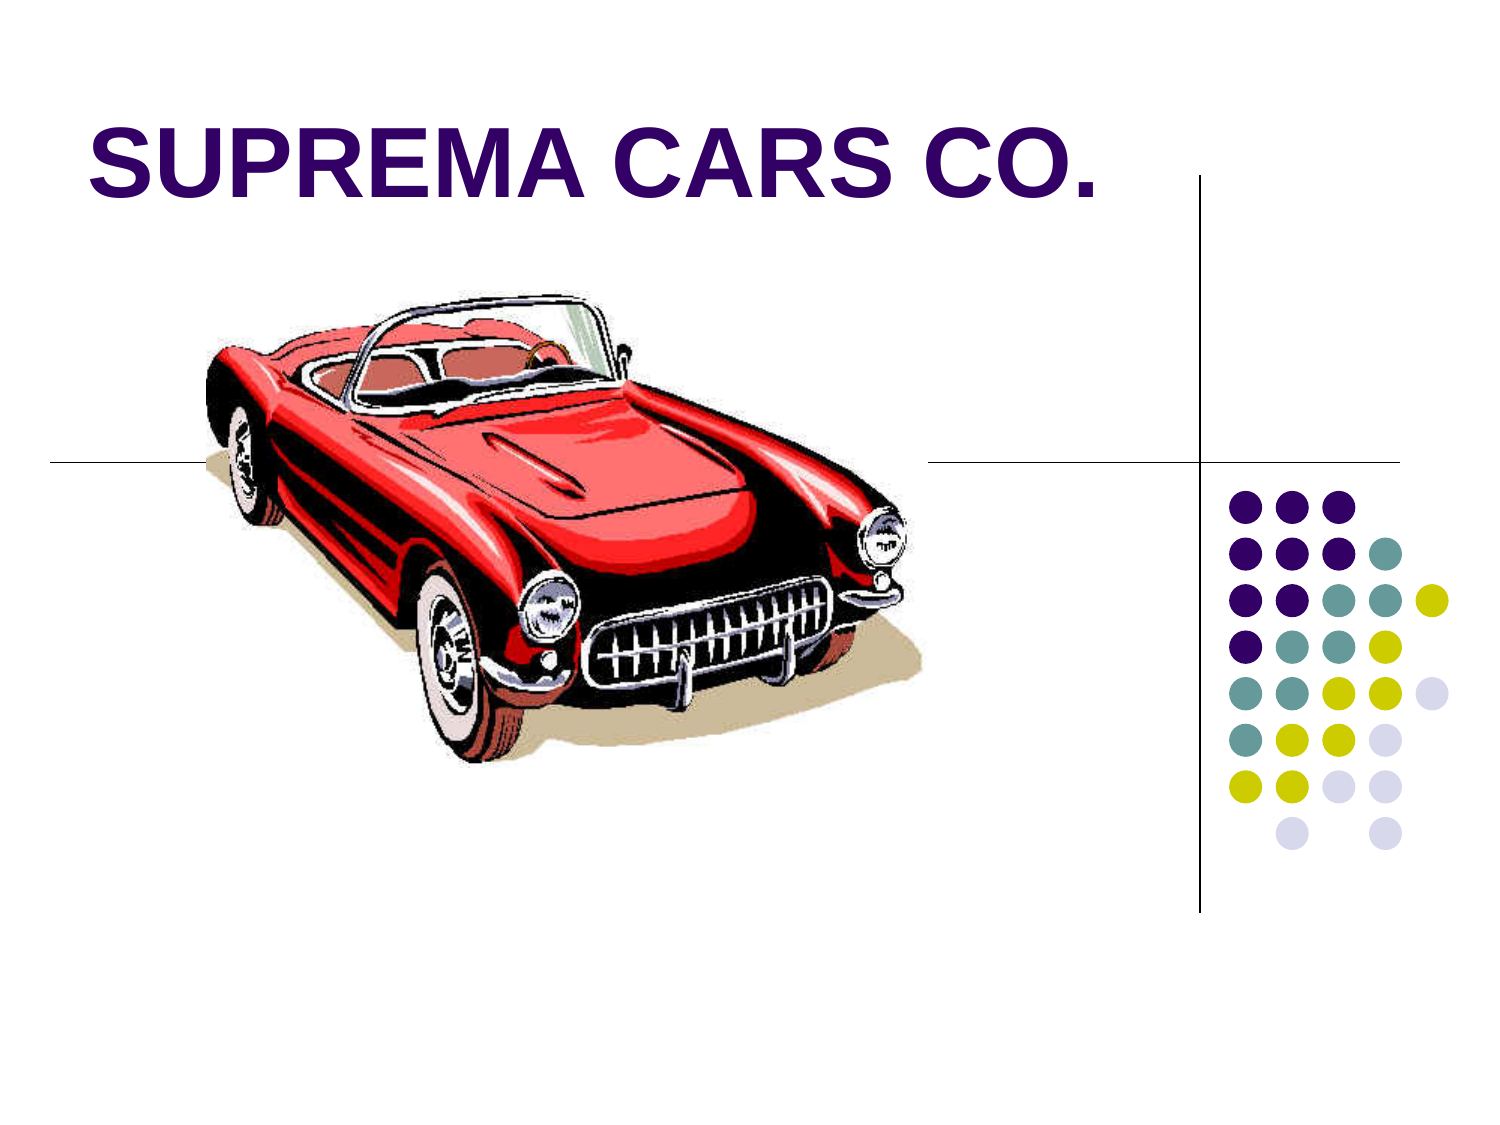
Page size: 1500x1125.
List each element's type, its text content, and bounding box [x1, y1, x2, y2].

title SUPREMA CARS CO. [64, 78, 1117, 225]
text_box [139, 500, 1165, 888]
picture [206, 290, 928, 500]
